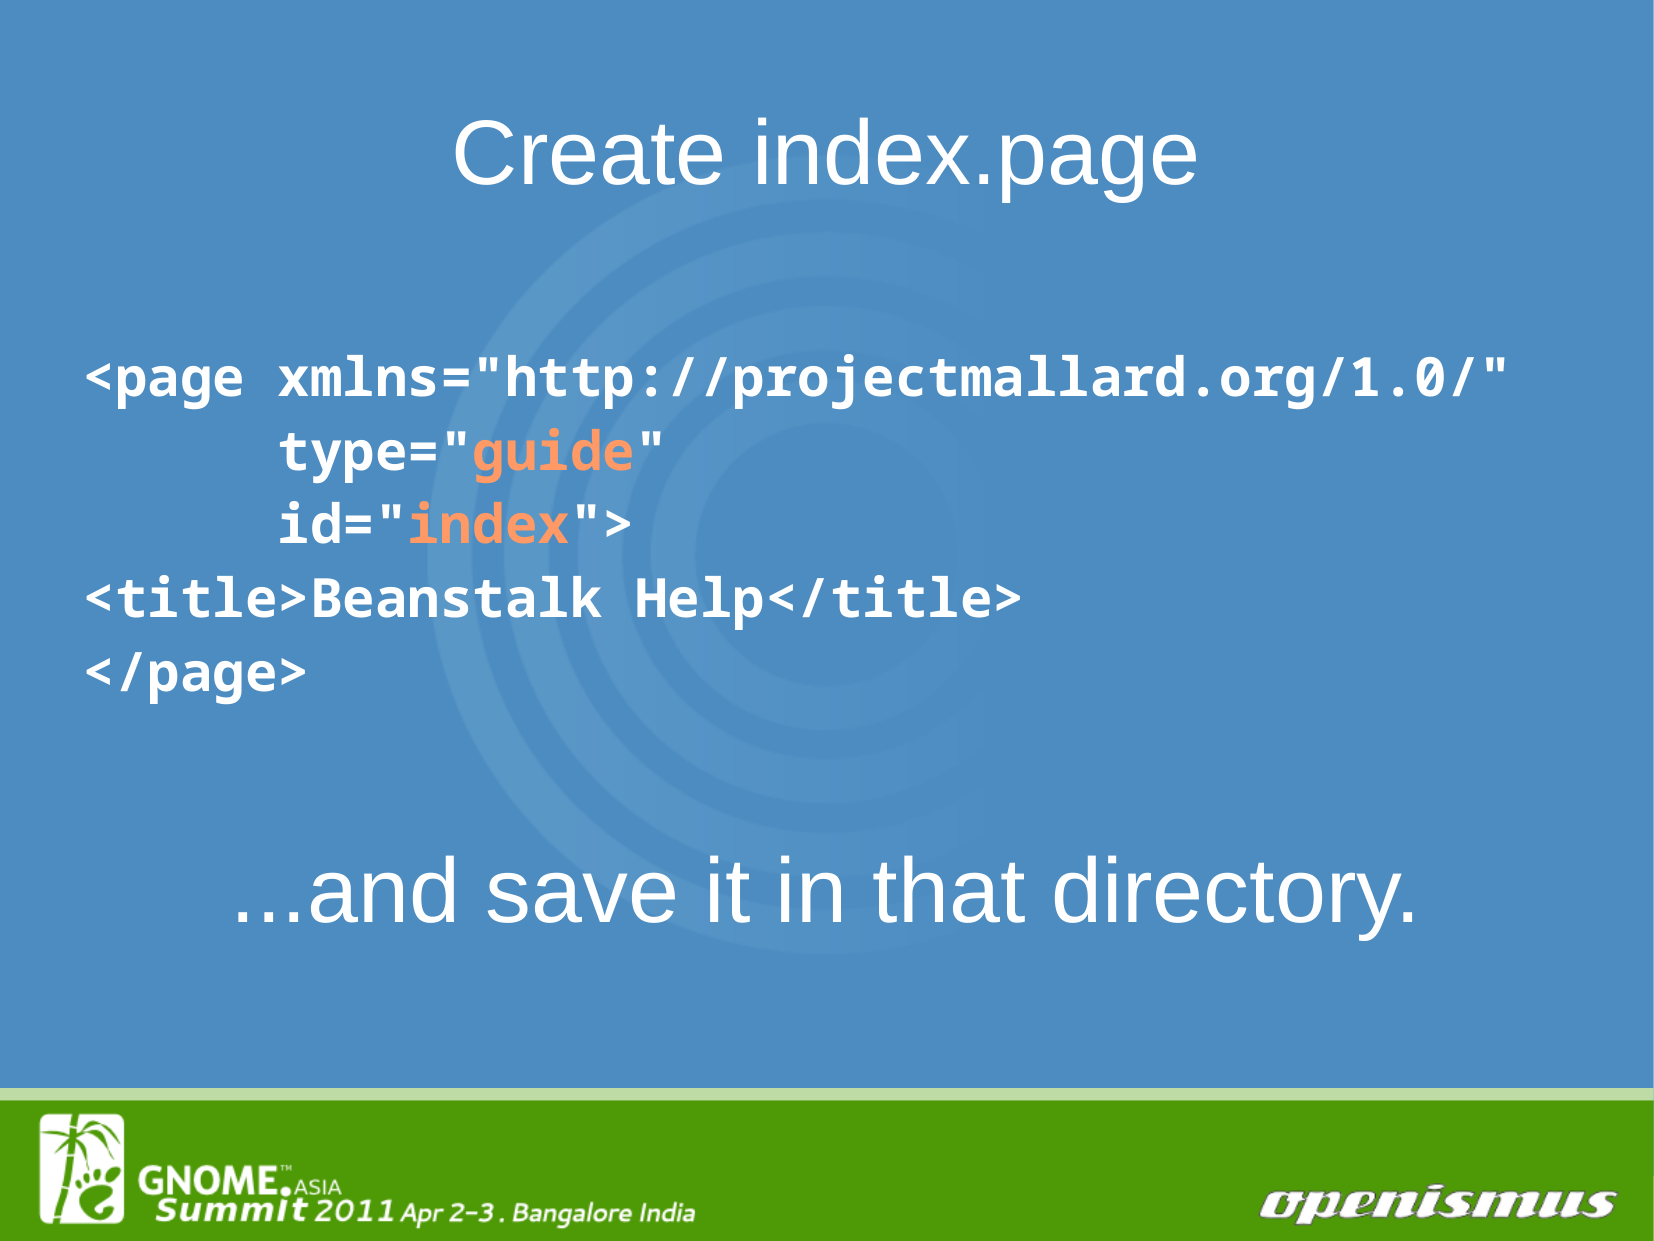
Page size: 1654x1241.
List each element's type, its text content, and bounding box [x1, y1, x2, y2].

title Create index.page [82, 49, 1571, 257]
title ...and save it in that directory. [82, 787, 1571, 995]
subtitle <page xmlns="http://projectmallard.org/1.0/" type="guide" id="index"> <title>Beanstalk Help</title> </page> [82, 349, 1571, 697]
picture [0, 0, 1654, 1241]
